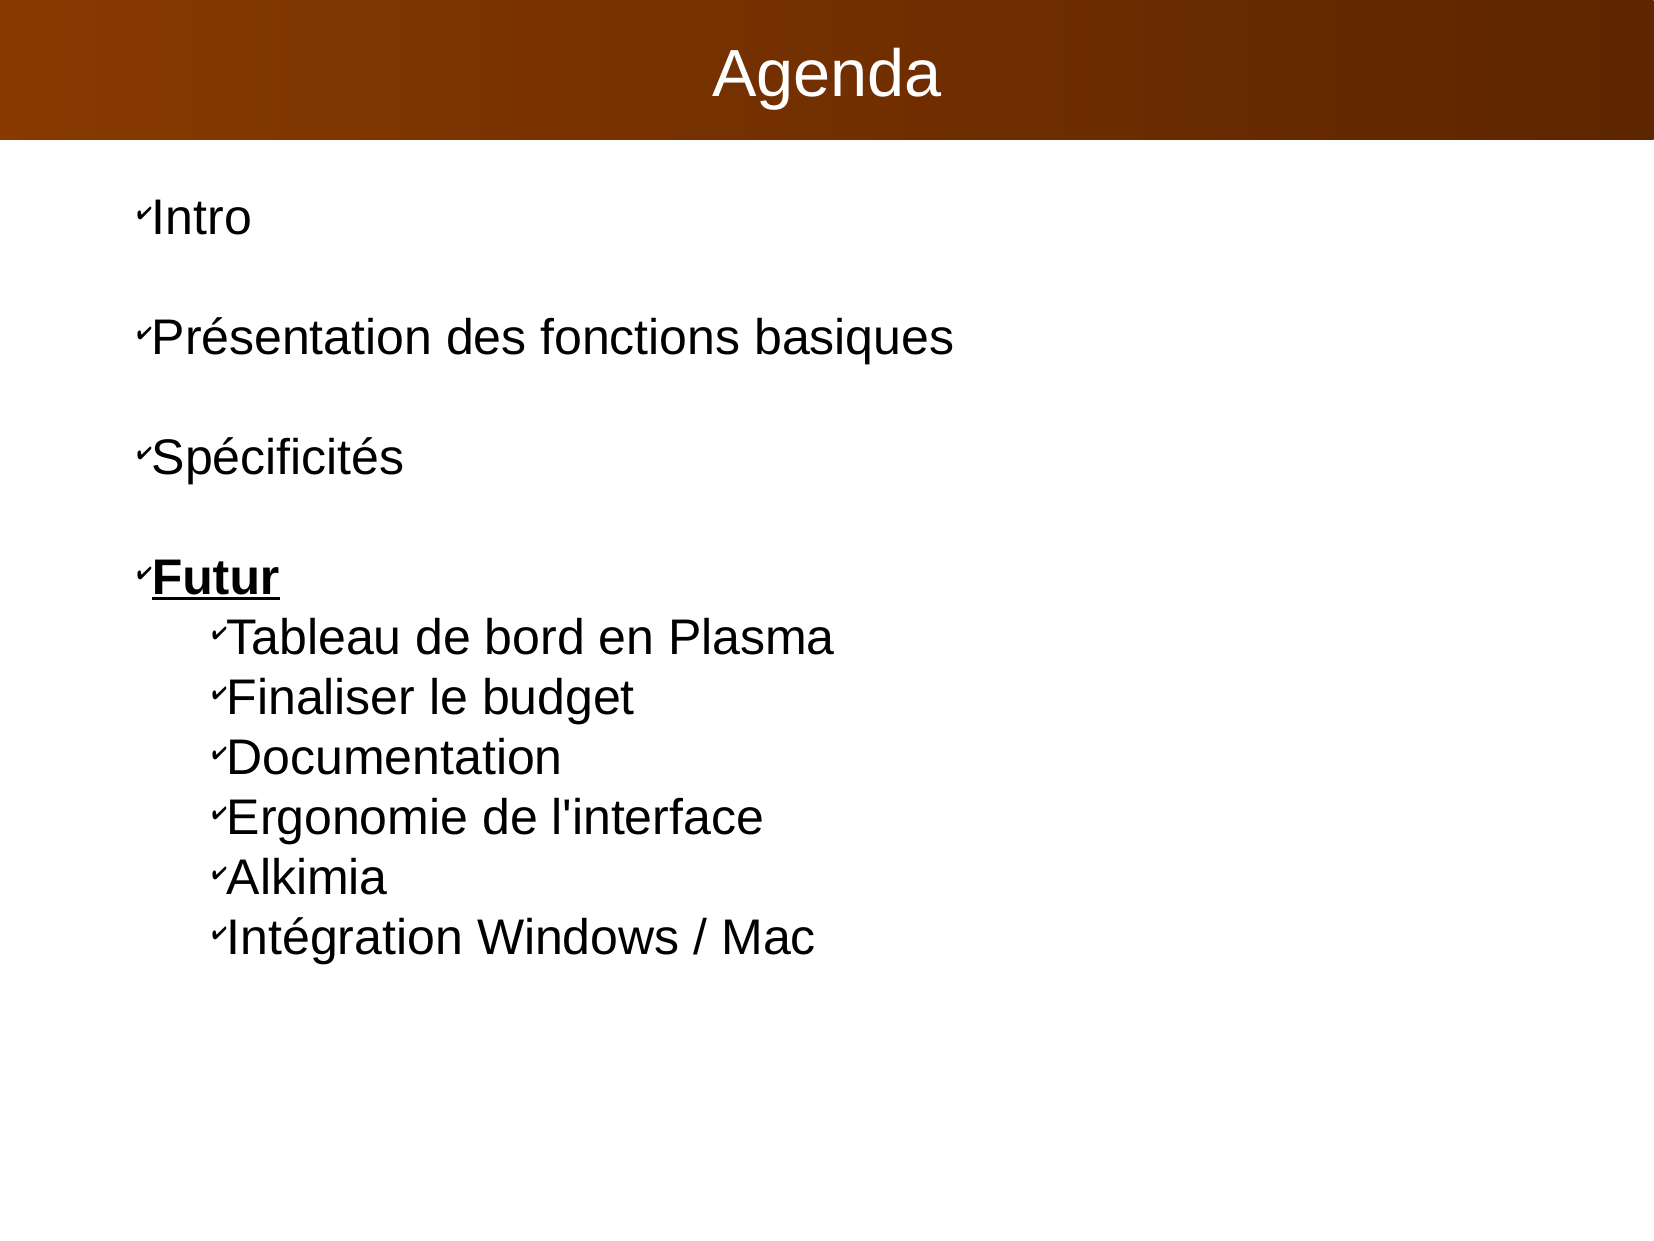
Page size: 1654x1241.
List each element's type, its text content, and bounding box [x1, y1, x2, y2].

text_box Intro Présentation des fonctions basiques Spécificités Futur Tableau de bord en Plasma Finaliser le budget Documentation Ergonomie de l'interface Alkimia Intégration Windows / Mac [47, 177, 1536, 1033]
title Agenda [0, 0, 1654, 140]
